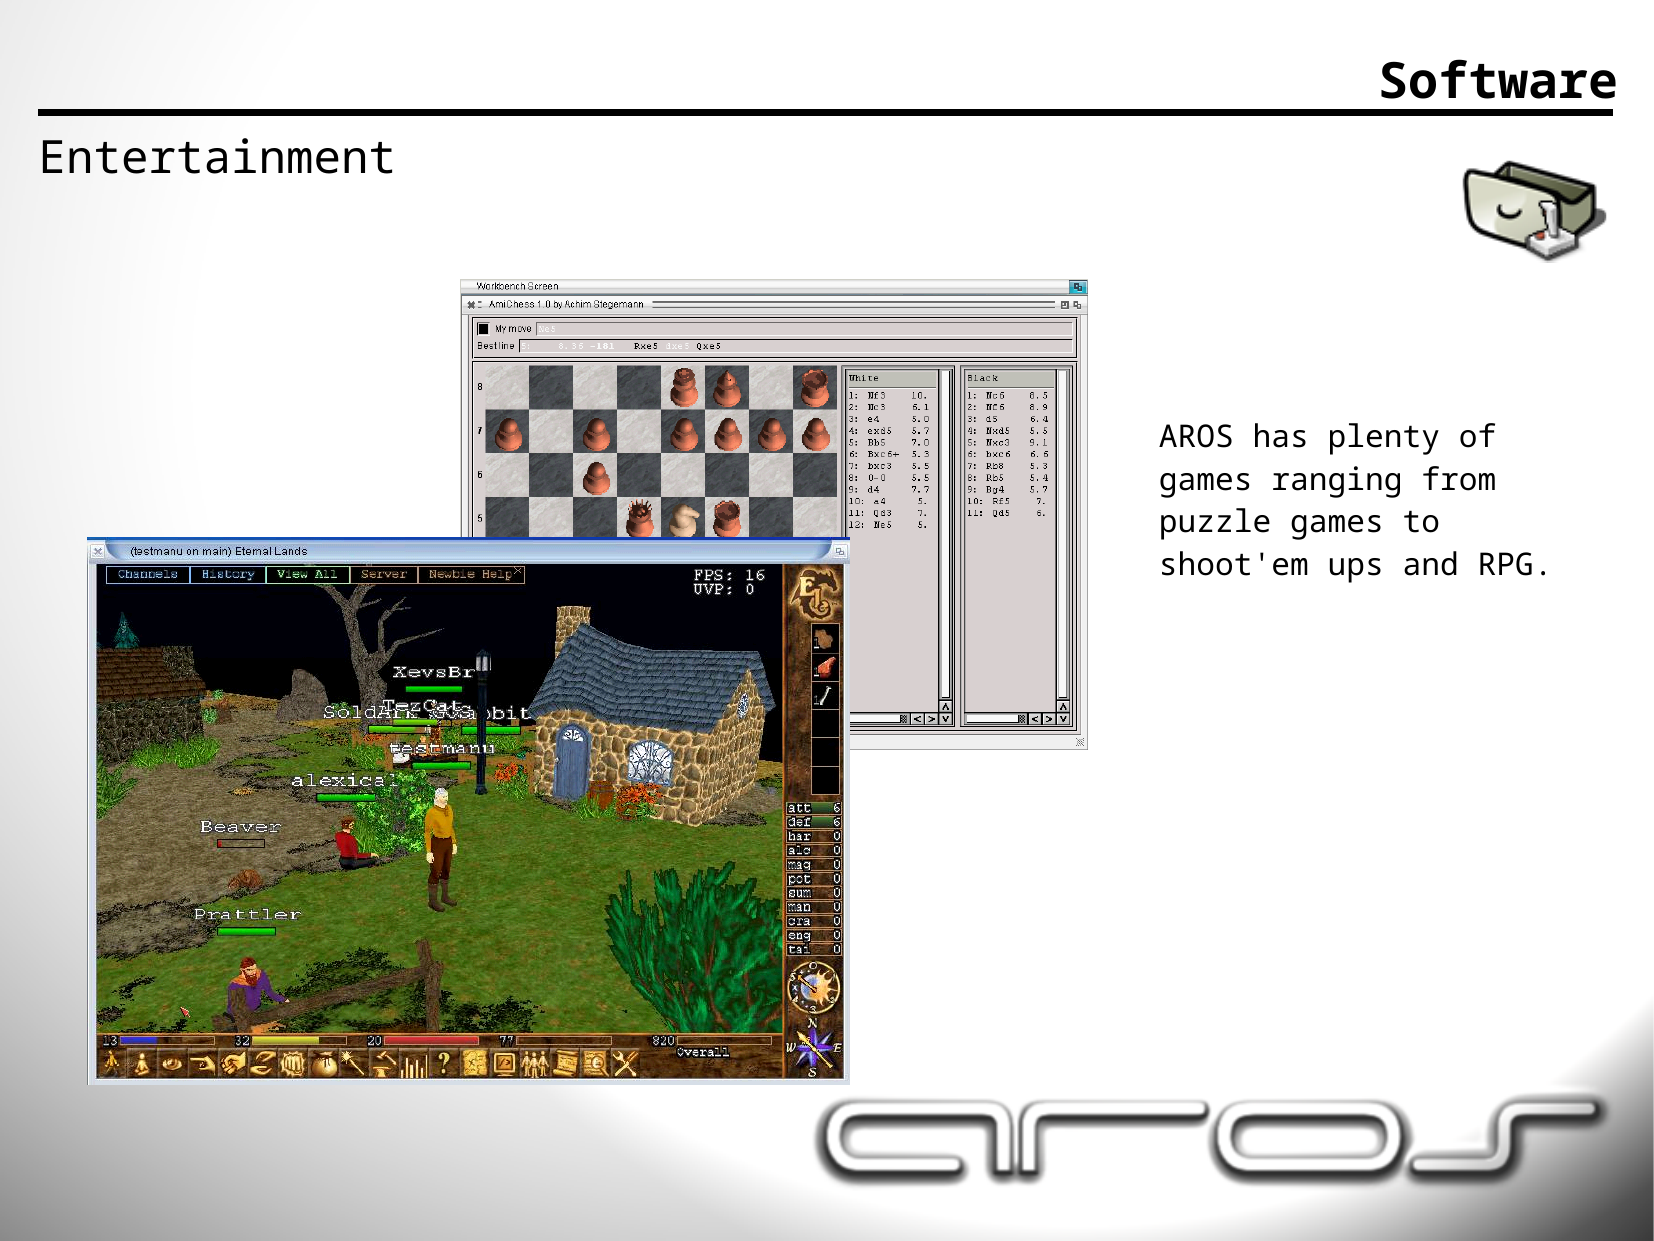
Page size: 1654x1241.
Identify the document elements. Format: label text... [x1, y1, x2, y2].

text_box Entertainment [23, 116, 412, 178]
text_box Software [1363, 37, 1637, 103]
picture [0, 0, 1654, 1241]
text_box AROS has plenty of games ranging from puzzle games to shoot'em ups and RPG. [1144, 406, 1620, 1032]
